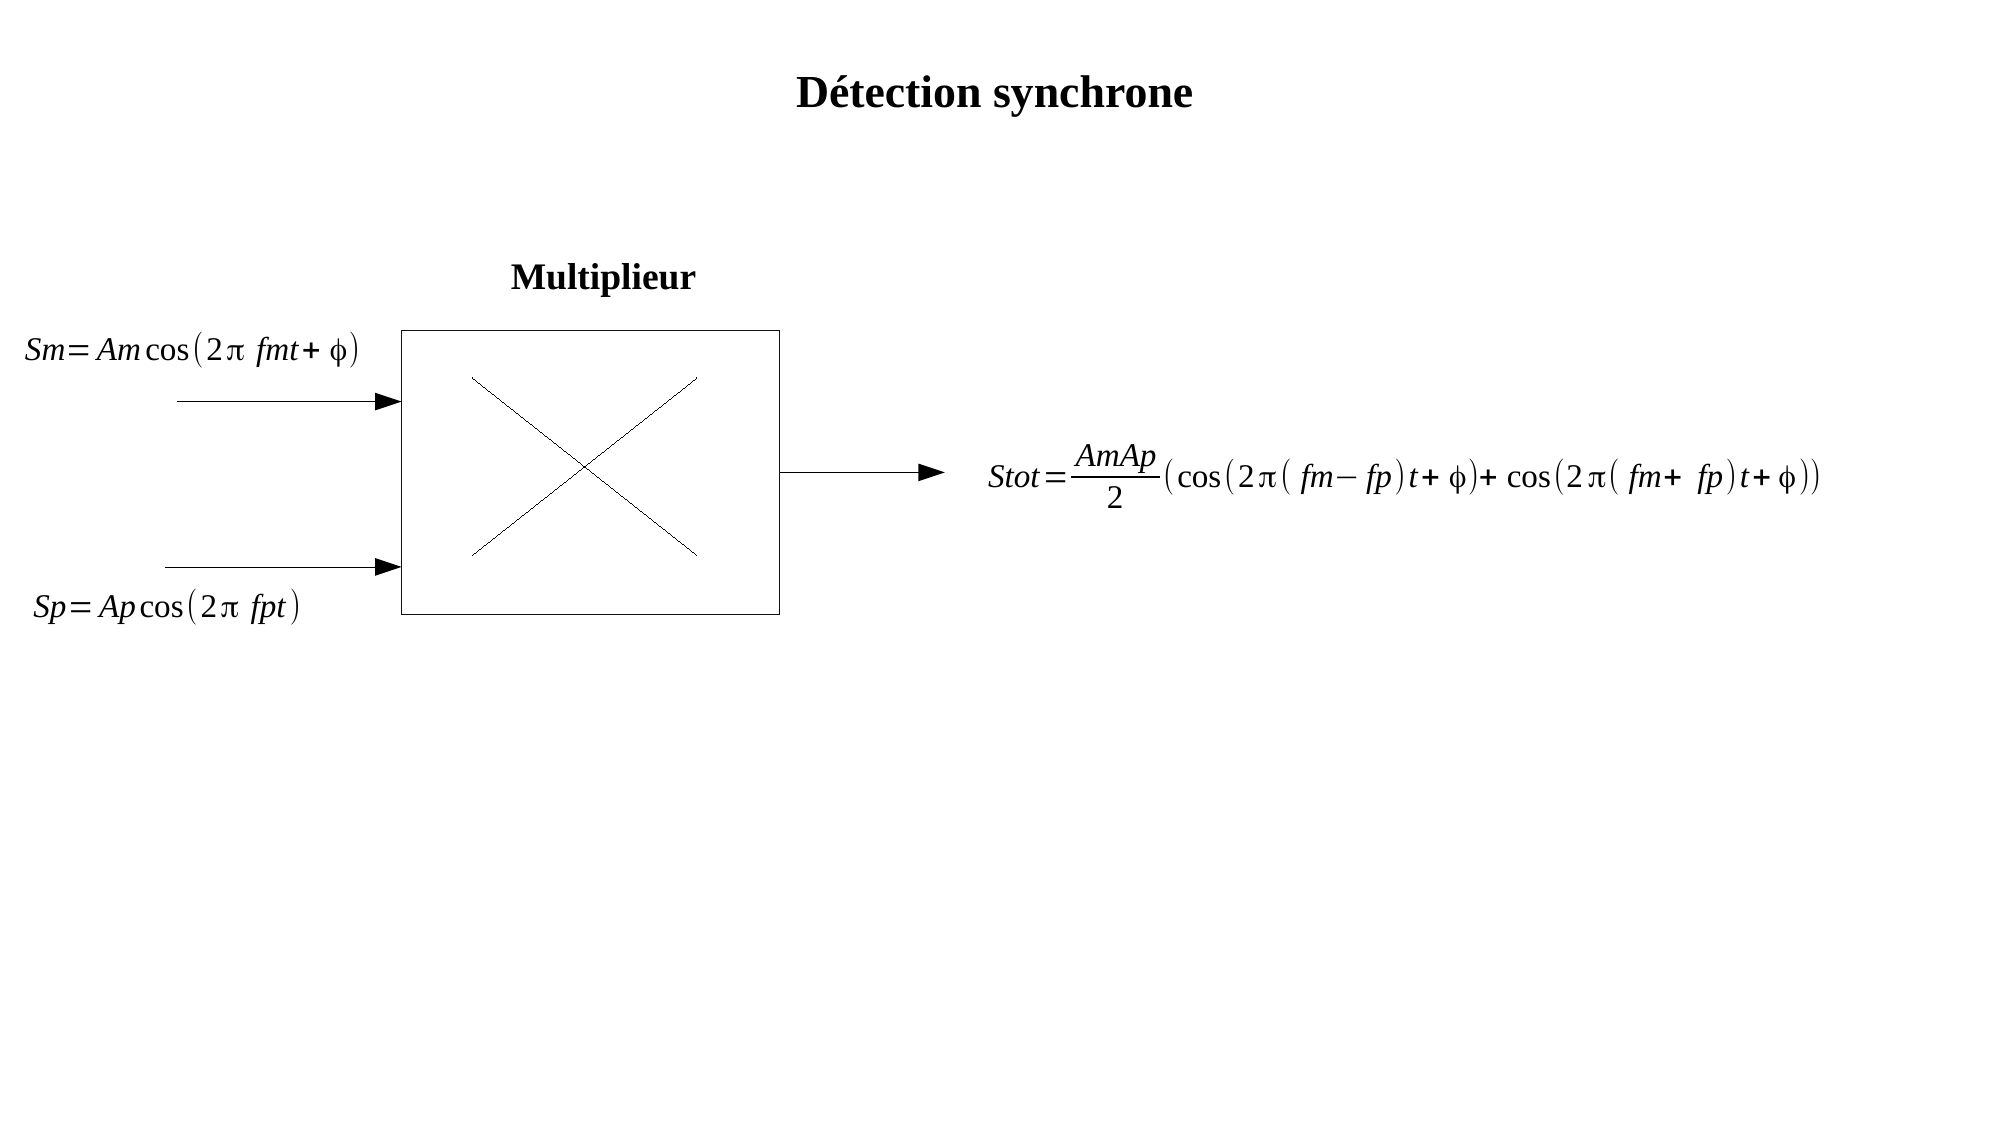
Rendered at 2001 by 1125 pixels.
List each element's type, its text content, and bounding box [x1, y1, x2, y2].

text_box [401, 330, 780, 615]
text_box Détection synchrone [781, 59, 1219, 178]
chart [980, 437, 1828, 518]
chart [17, 330, 367, 369]
text_box Multiplieur [496, 248, 969, 306]
chart [25, 588, 308, 627]
